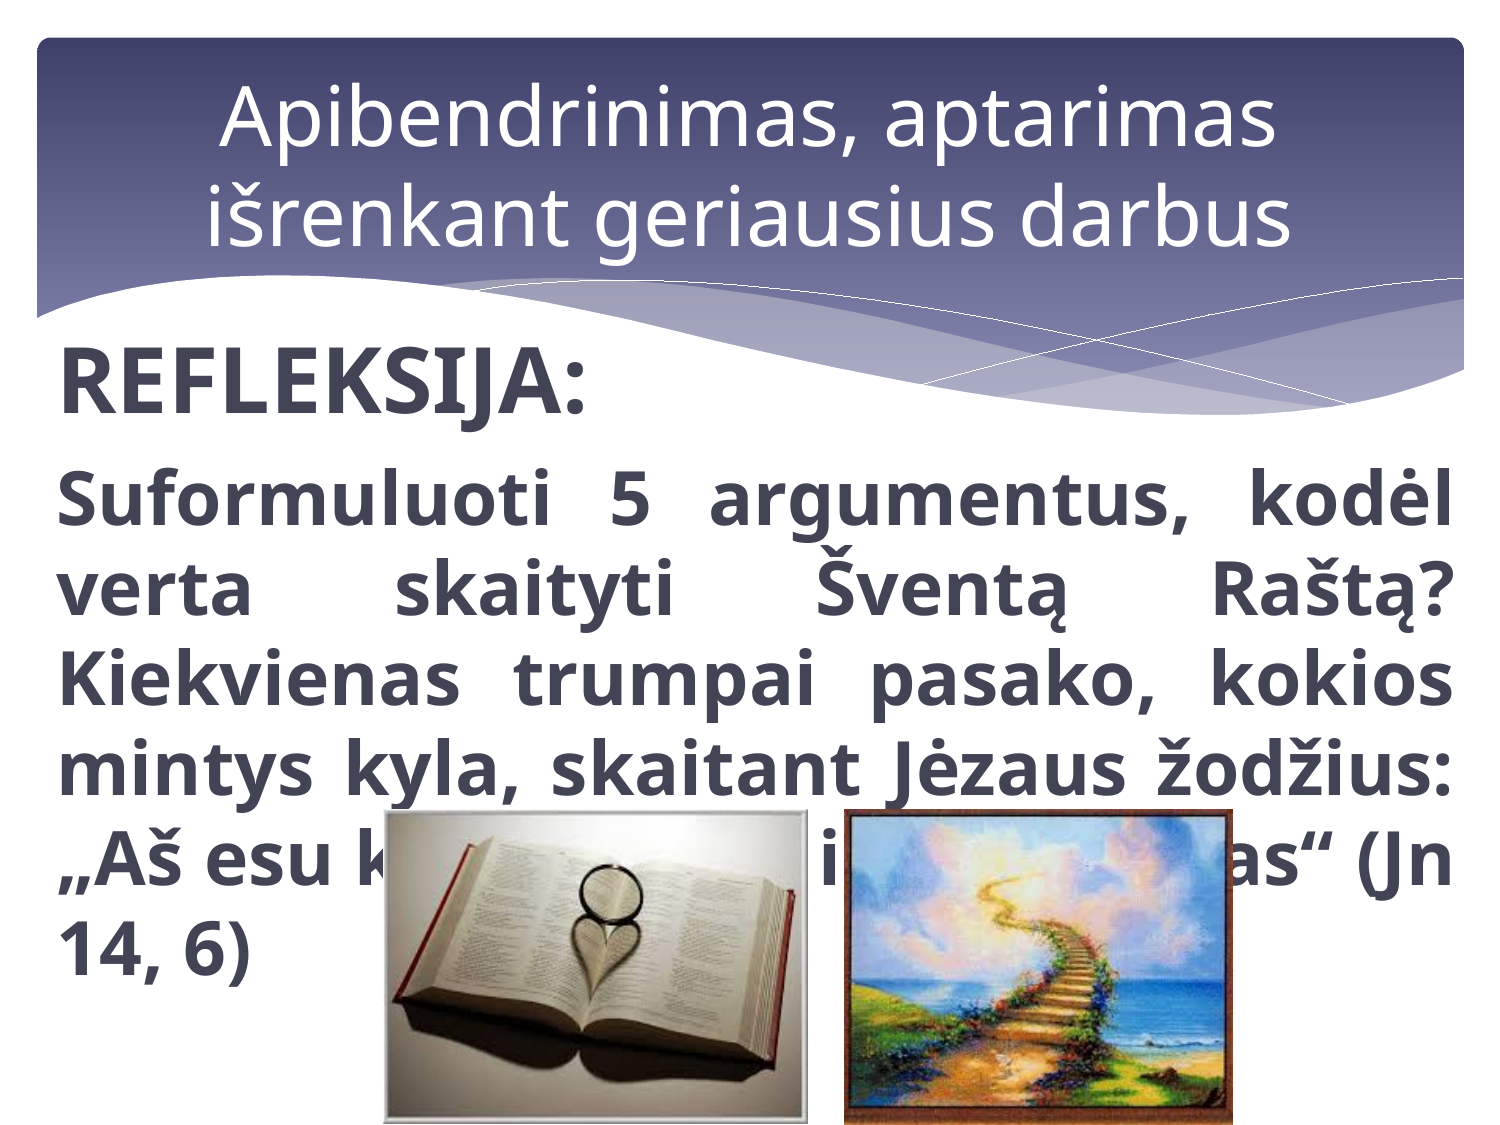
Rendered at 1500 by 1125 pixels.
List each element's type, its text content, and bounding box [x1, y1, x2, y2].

picture [383, 809, 808, 1124]
list REFLEKSIJA: Suformuluoti 5 argumentus, kodėl verta skaityti Šventą Raštą? Kiekvienas trumpai pasako, kokios mintys kyla, skaitant Jėzaus žodžius: „Aš esu kelias, tiesa ir gyvenimas“ (Jn 14, 6) [41, 314, 1471, 1106]
picture [844, 809, 1233, 1125]
title Apibendrinimas, aptarimas išrenkant geriausius darbus [75, 55, 1426, 262]
